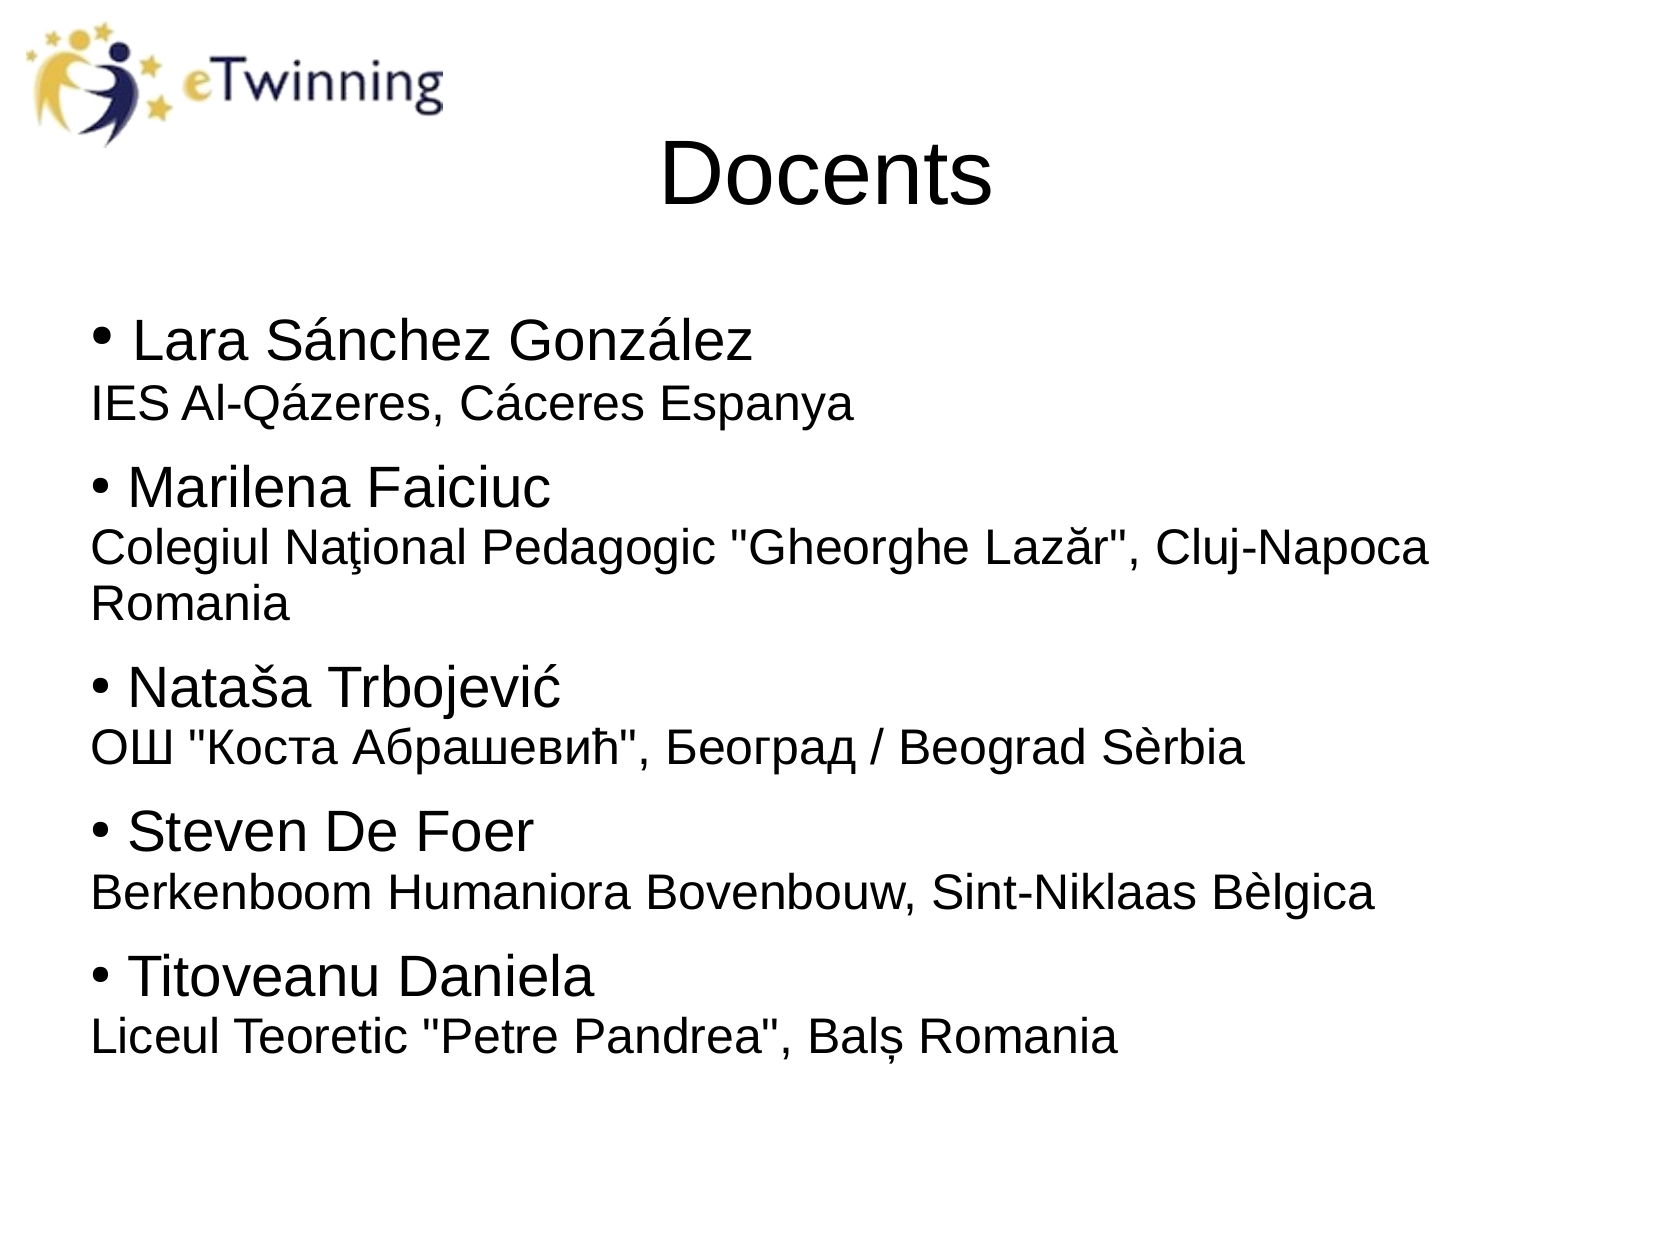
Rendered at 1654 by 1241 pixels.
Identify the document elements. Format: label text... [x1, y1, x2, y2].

subtitle Lara Sánchez González IES Al-Qázeres, Cáceres Espanya Marilena Faiciuc Colegiul Naţional Pedagogic "Gheorghe Lazăr", Cluj-Napoca Romania Nataša Trbojević ОШ "Коста Абрашевић", Београд / Beograd Sèrbia Steven De Foer Berkenboom Humaniora Bovenbouw, Sint-Niklaas Bèlgica Titoveanu Daniela Liceul Teoretic "Petre Pandrea", Balș Romania [90, 272, 1579, 1092]
title Docents [82, 88, 1571, 257]
picture [26, 20, 443, 148]
